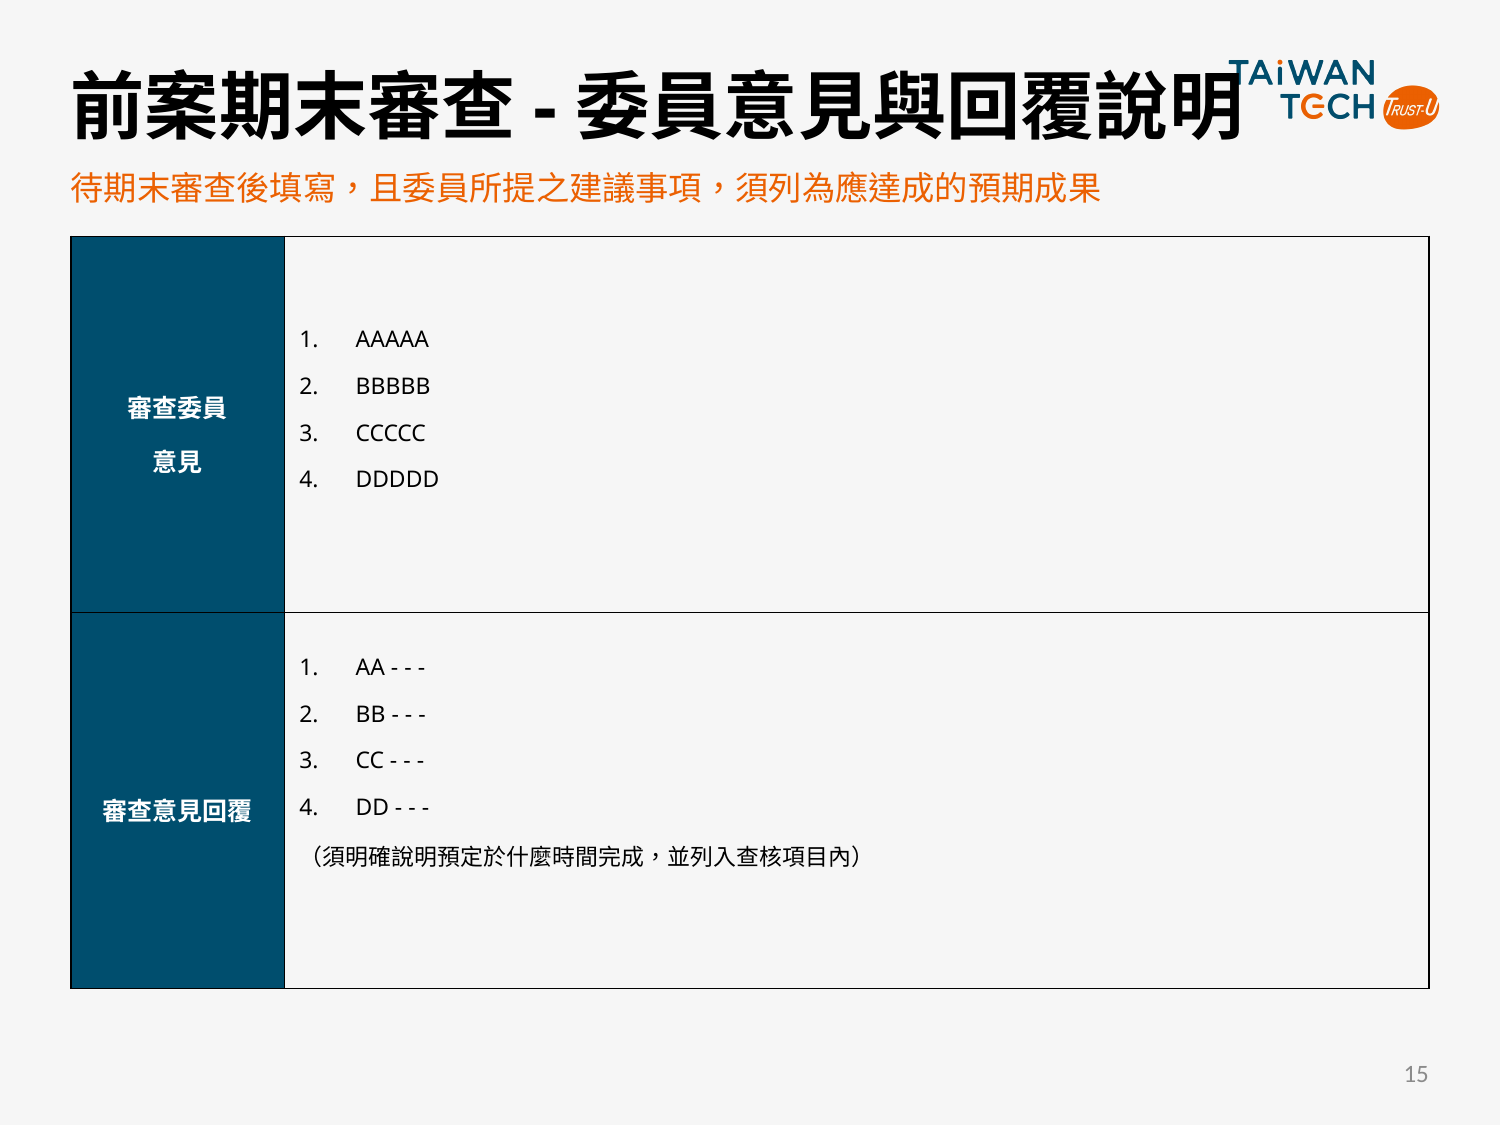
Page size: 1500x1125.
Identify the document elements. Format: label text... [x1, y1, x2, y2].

table_cell 審查意見回覆 [72, 613, 284, 988]
slide_number <編號> [1106, 1042, 1445, 1103]
table_cell AA - - - BB - - - CC - - - DD - - - （須明確說明預定於什麼時間完成，並列入查核項目內） [285, 613, 1428, 988]
table_header AAAAA BBBBB CCCCC DDDDD [285, 237, 1428, 612]
text_box 待期末審查後填寫，且委員所提之建議事項，須列為應達成的預期成果 [55, 159, 1476, 215]
title 前案期末審查-委員意見與回覆說明 [55, 33, 1444, 156]
table_header 審查委員 意見 [72, 237, 284, 612]
